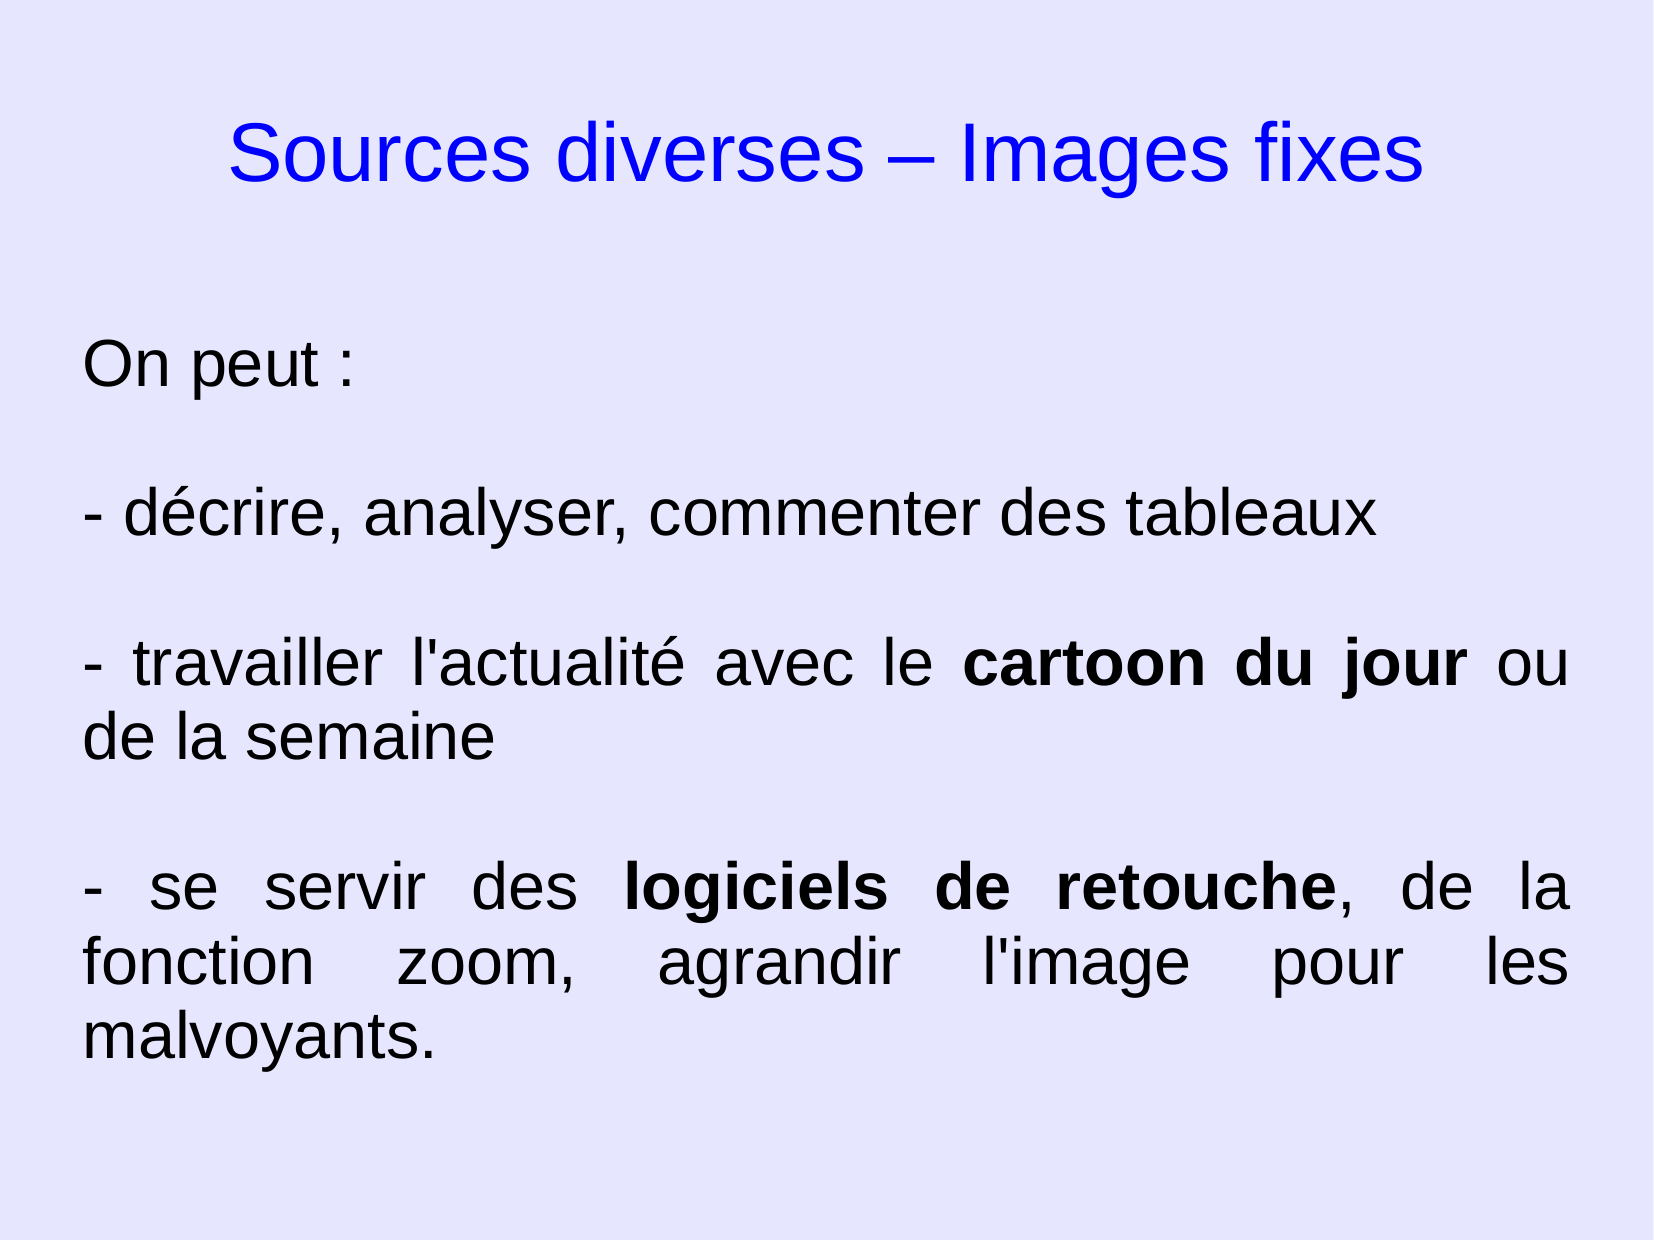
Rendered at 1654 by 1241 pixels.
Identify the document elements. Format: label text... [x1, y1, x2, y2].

title Sources diverses – Images fixes [82, 56, 1571, 250]
subtitle On peut : - décrire, analyser, commenter des tableaux - travailler l'actualité avec le cartoon du jour ou de la semaine - se servir des logiciels de retouche, de la fonction zoom, agrandir l'image pour les malvoyants. [82, 297, 1571, 1102]
